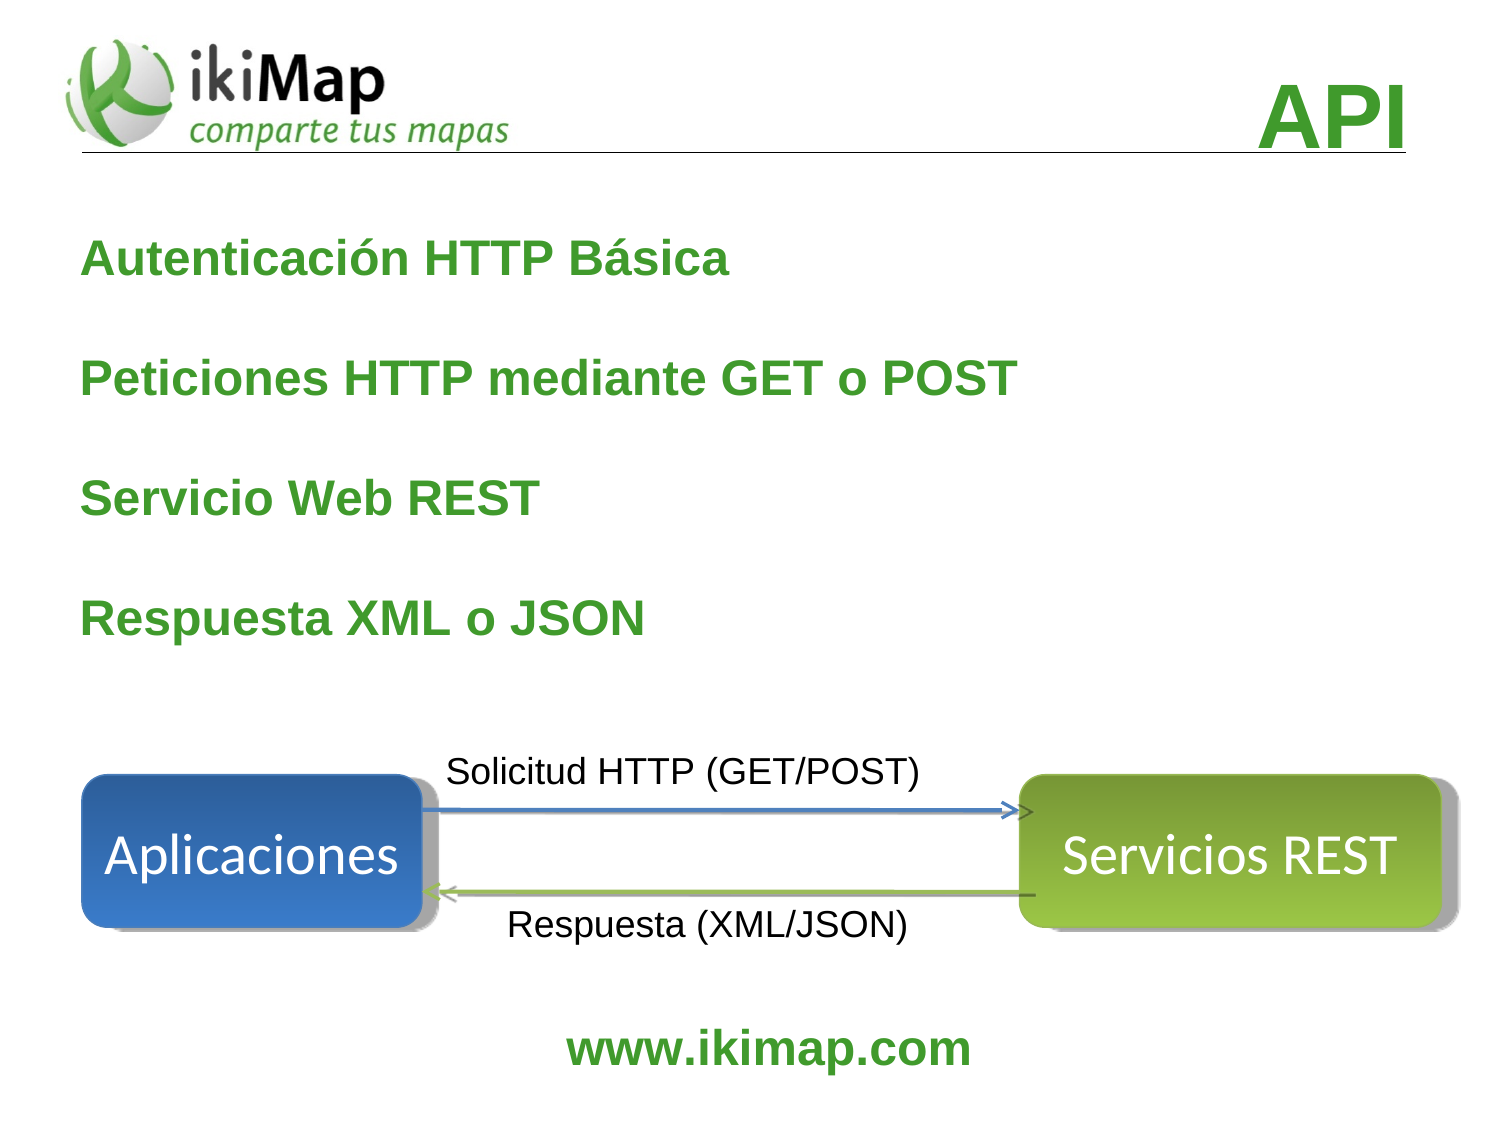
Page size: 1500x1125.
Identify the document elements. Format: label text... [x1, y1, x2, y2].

text_box Aplicaciones [81, 774, 422, 928]
text_box Autenticación HTTP Básica Peticiones HTTP mediante GET o POST Servicio Web REST Respuesta XML o JSON [64, 217, 1426, 654]
text_box Respuesta (XML/JSON) [492, 891, 950, 953]
picture [58, 35, 526, 152]
text_box Servicios REST [1019, 774, 1442, 928]
text_box API [1241, 49, 1425, 175]
text_box www.ikimap.com [551, 1007, 988, 1084]
text_box Solicitud HTTP (GET/POST) [430, 739, 985, 801]
